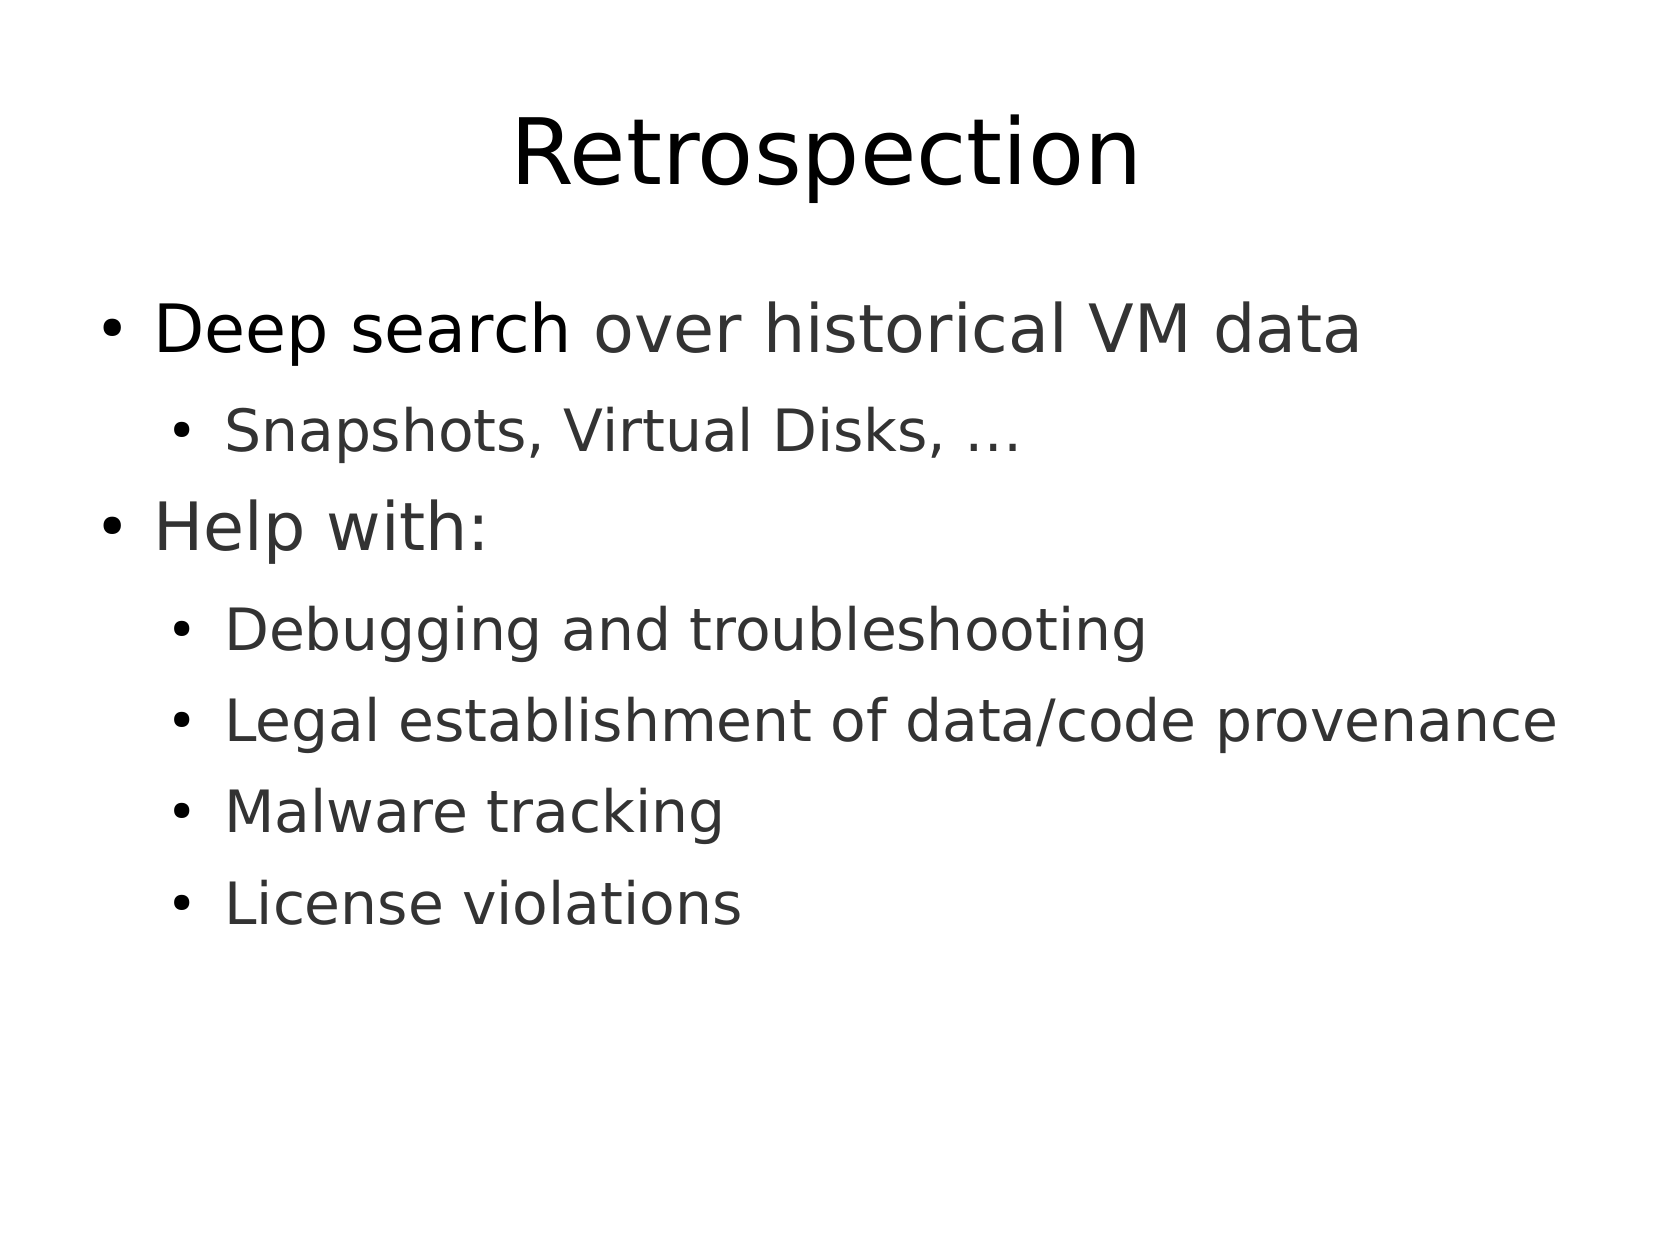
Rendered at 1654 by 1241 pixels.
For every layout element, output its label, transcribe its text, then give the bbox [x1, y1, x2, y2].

title Retrospection [82, 49, 1571, 257]
list Deep search over historical VM data Snapshots, Virtual Disks, … Help with: Debugging and troubleshooting Legal establishment of data/code provenance Malware tracking License violations [82, 290, 1571, 1109]
